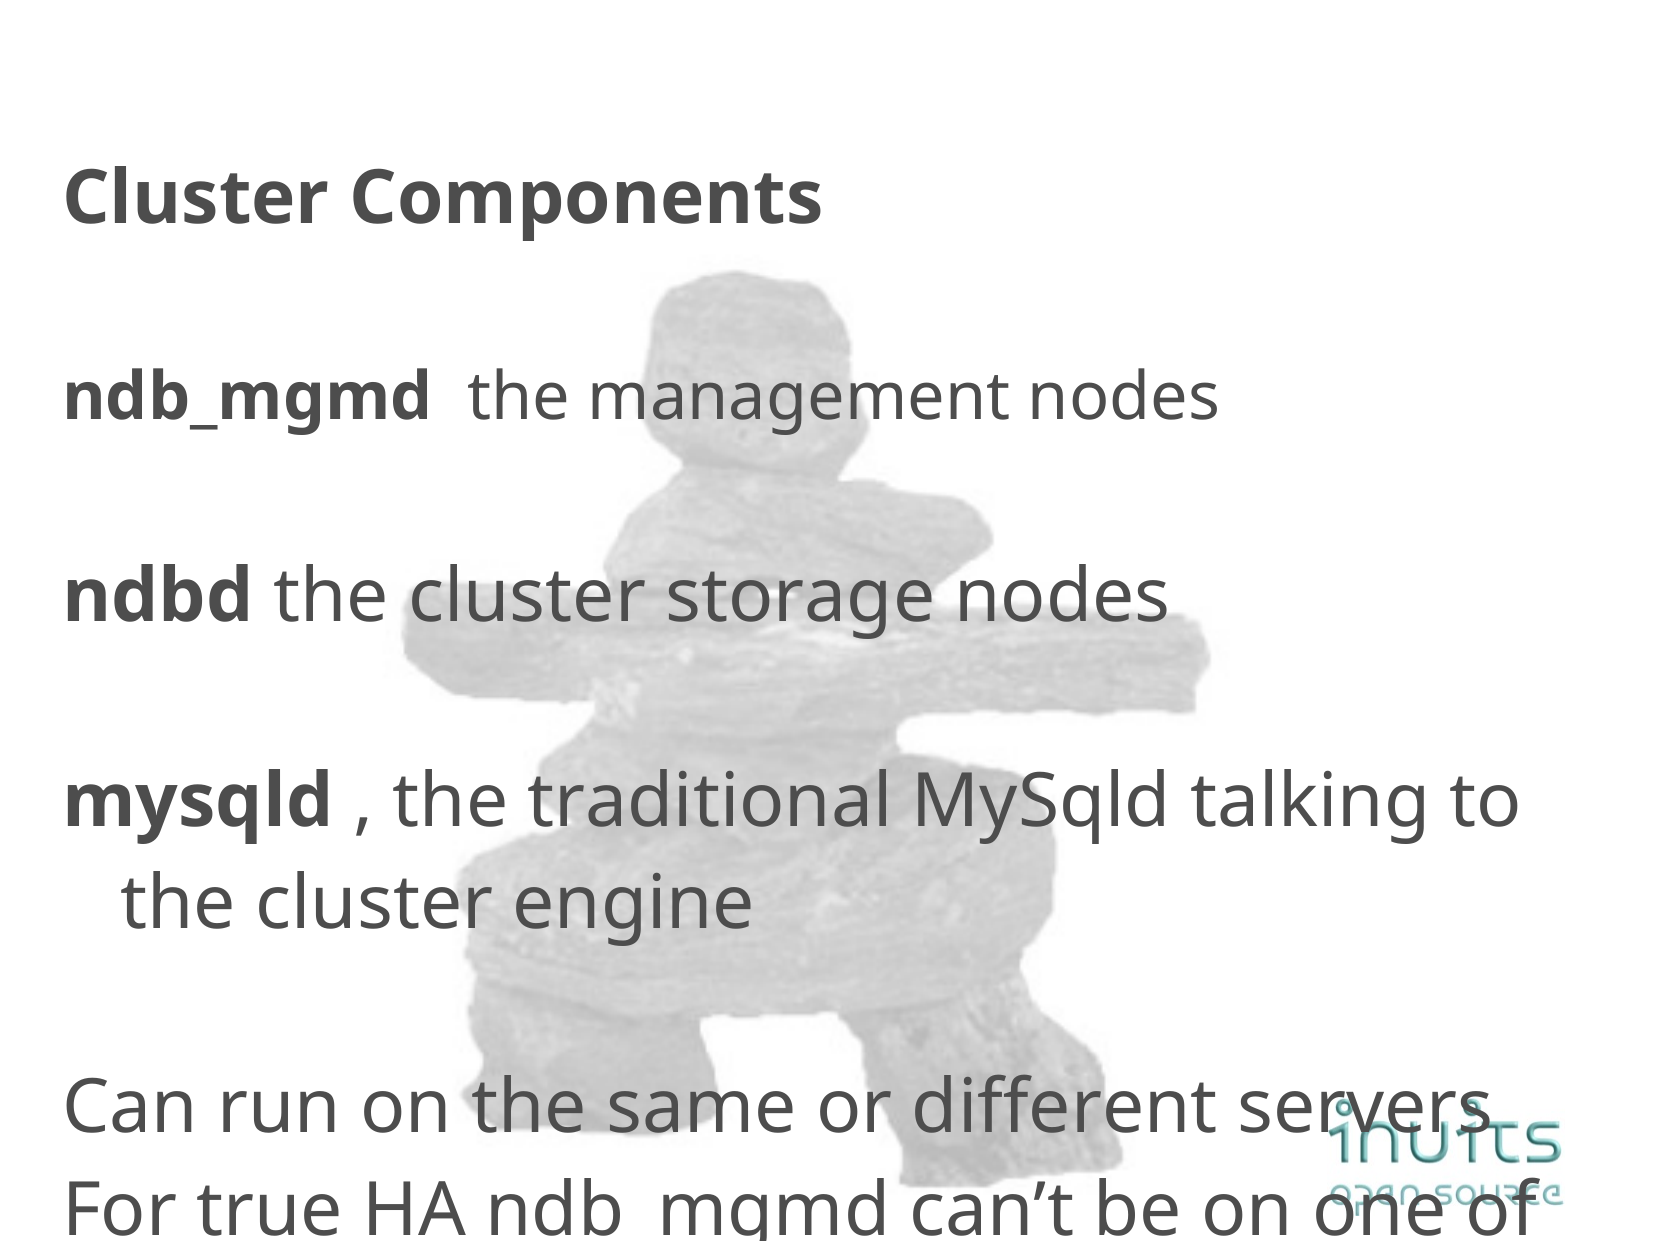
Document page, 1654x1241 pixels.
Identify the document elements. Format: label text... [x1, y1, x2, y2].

text_box Cluster Components ndb_mgmd the management nodes ndbd the cluster storage nodes mysqld , the traditional MySqld talking to the cluster engine Can run on the same or different servers For true HA ndb_mgmd can’t be on one of the ndbd nodes. [47, 135, 1654, 1241]
